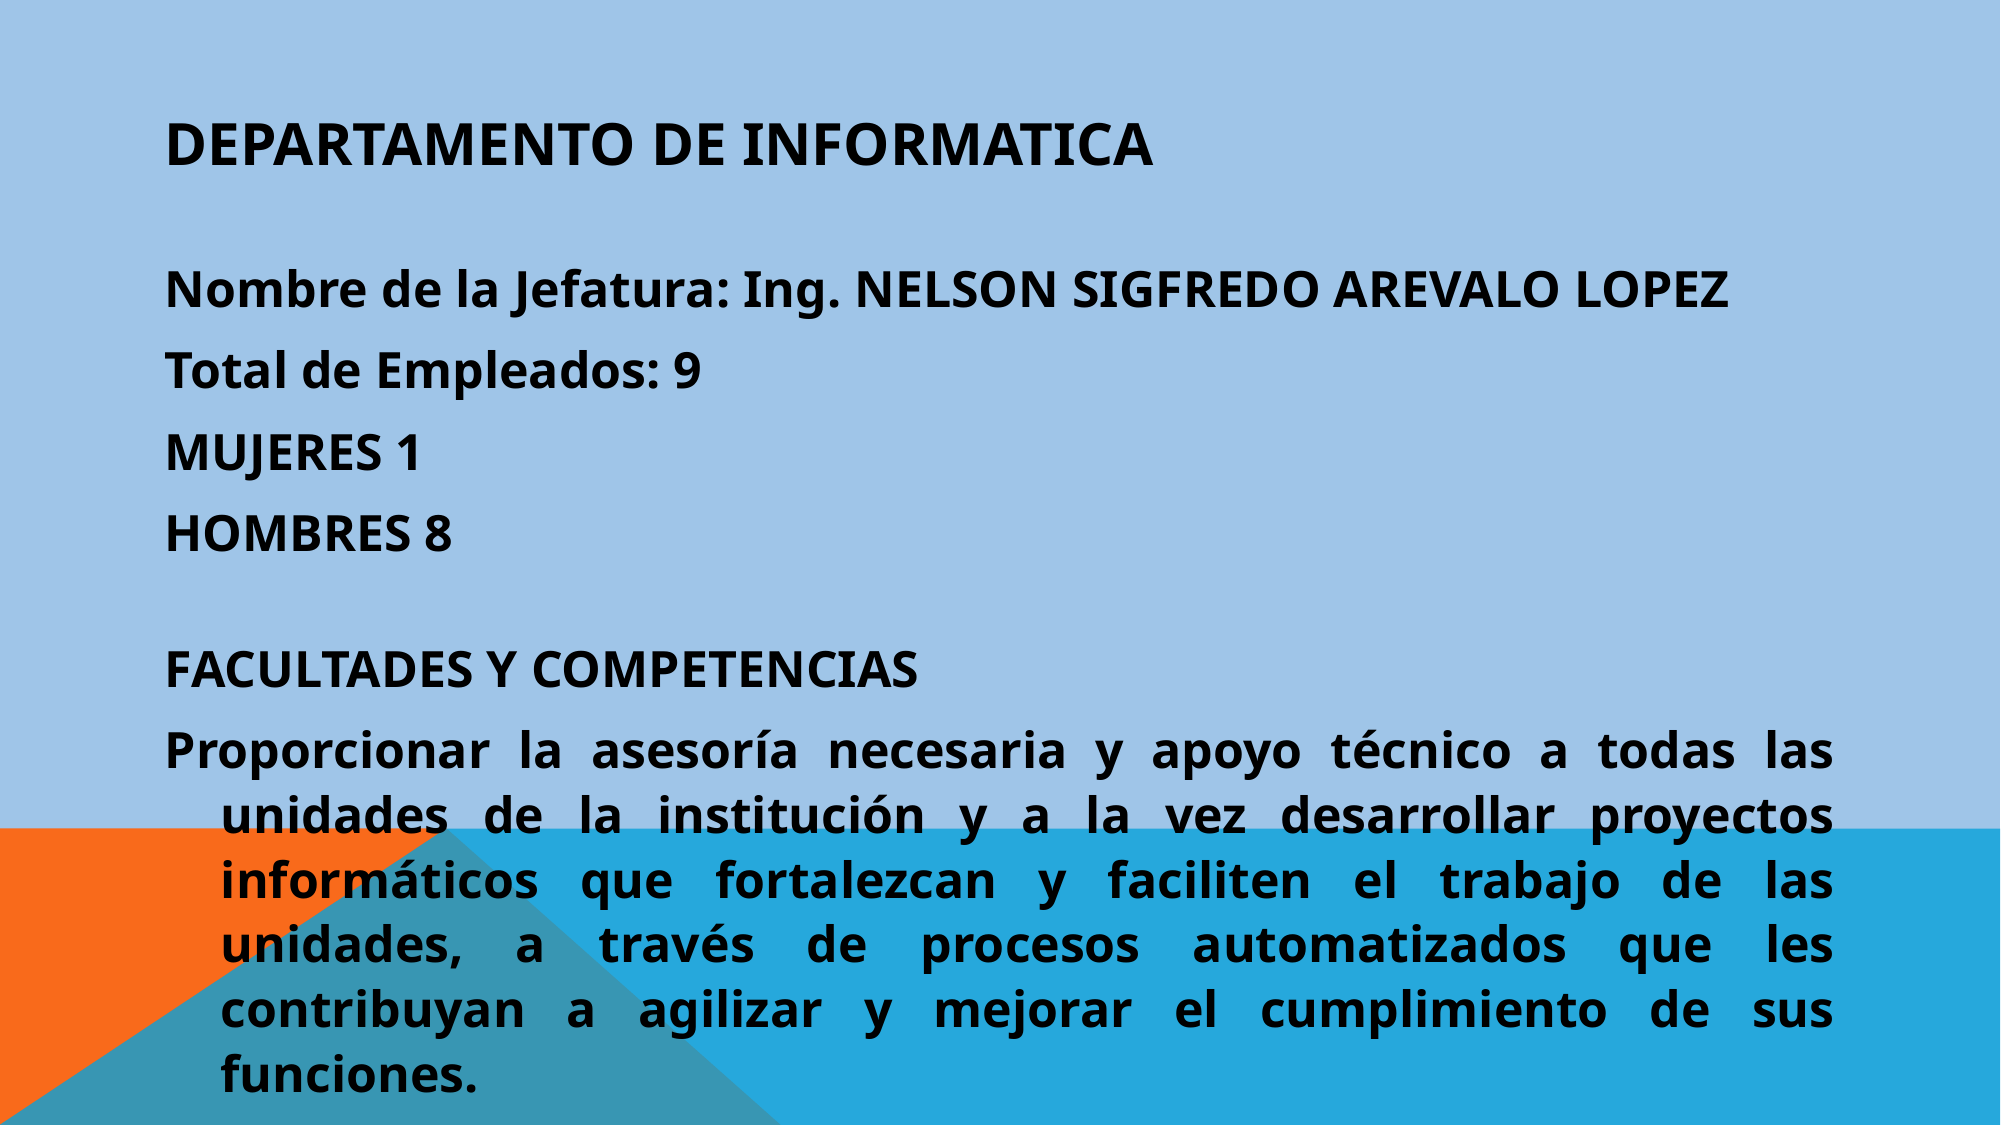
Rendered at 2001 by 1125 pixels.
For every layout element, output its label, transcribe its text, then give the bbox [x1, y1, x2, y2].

text_box Nombre de la Jefatura: Ing. NELSON SIGFREDO AREVALO LOPEZ Total de Empleados: 9 MUJERES 1 HOMBRES 8 FACULTADES Y COMPETENCIAS Proporcionar la asesoría necesaria y apoyo técnico a todas las unidades de la institución y a la vez desarrollar proyectos informáticos que fortalezcan y faciliten el trabajo de las unidades, a través de procesos automatizados que les contribuyan a agilizar y mejorar el cumplimiento de sus funciones. [149, 244, 1850, 956]
text_box DEPARTAMENTO DE INFORMATICA [149, 99, 1850, 194]
